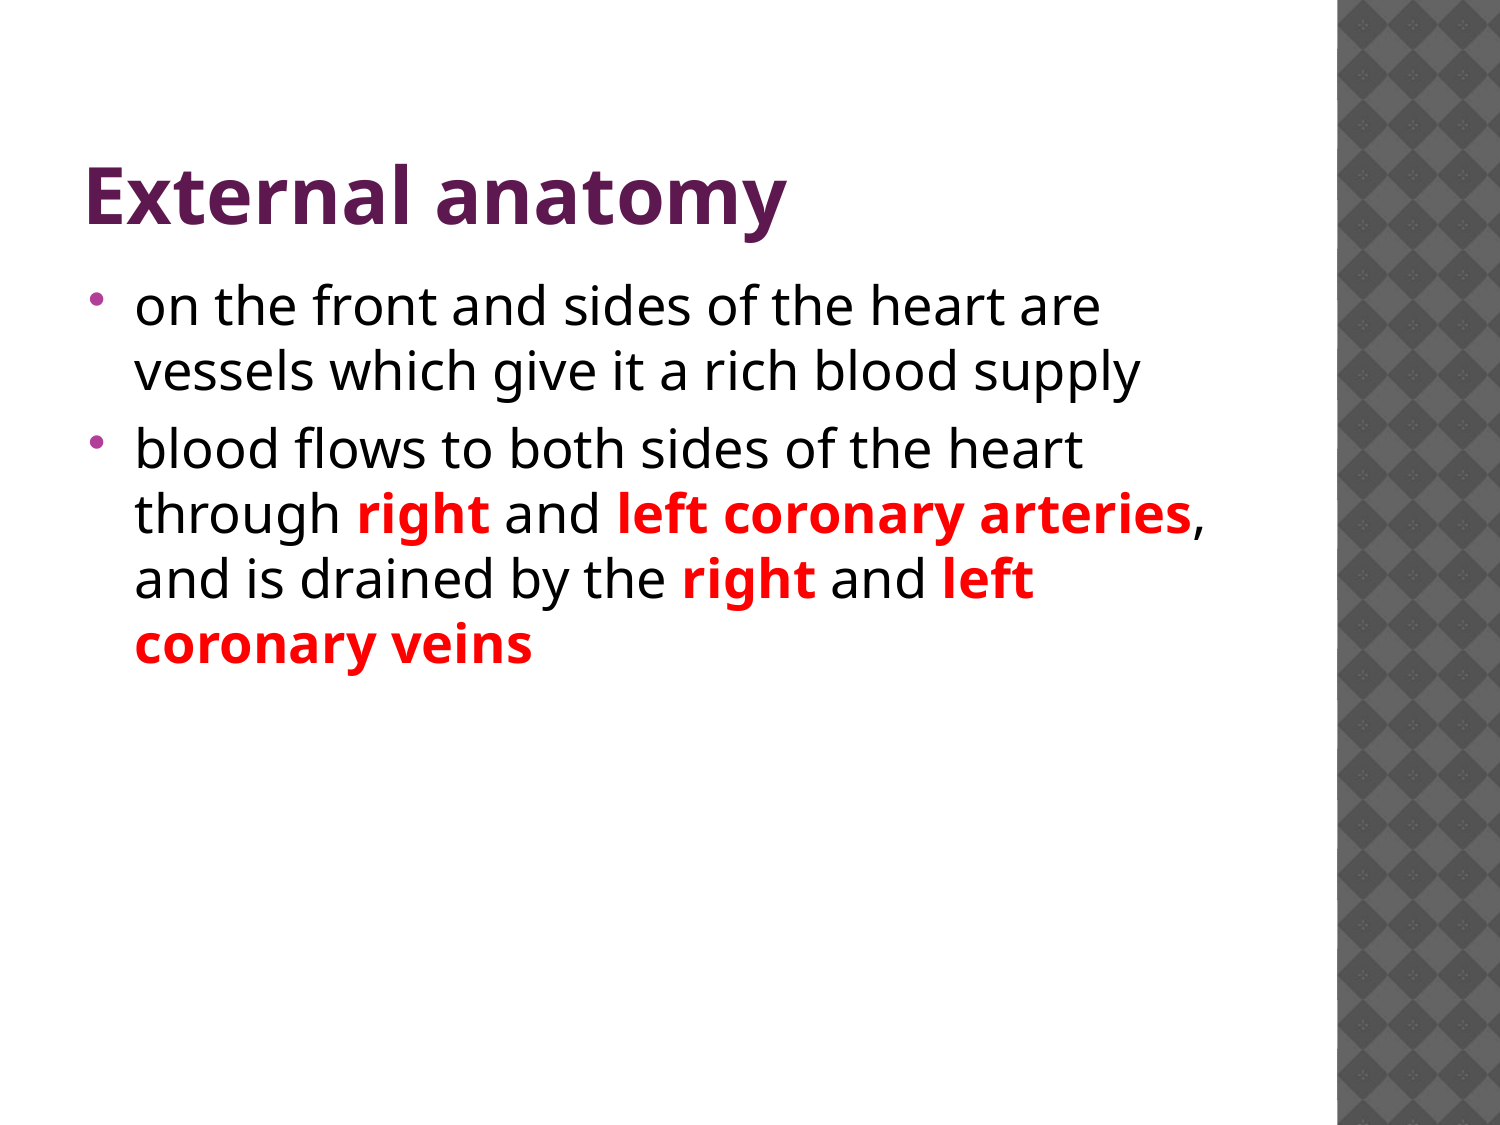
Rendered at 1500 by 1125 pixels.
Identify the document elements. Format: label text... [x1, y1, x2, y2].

title External anatomy [75, 52, 1263, 240]
list on the front and sides of the heart are vessels which give it a rich blood supply blood flows to both sides of the heart through right and left coronary arteries, and is drained by the right and left coronary veins [75, 264, 1263, 1060]
picture [1337, 0, 1500, 1125]
